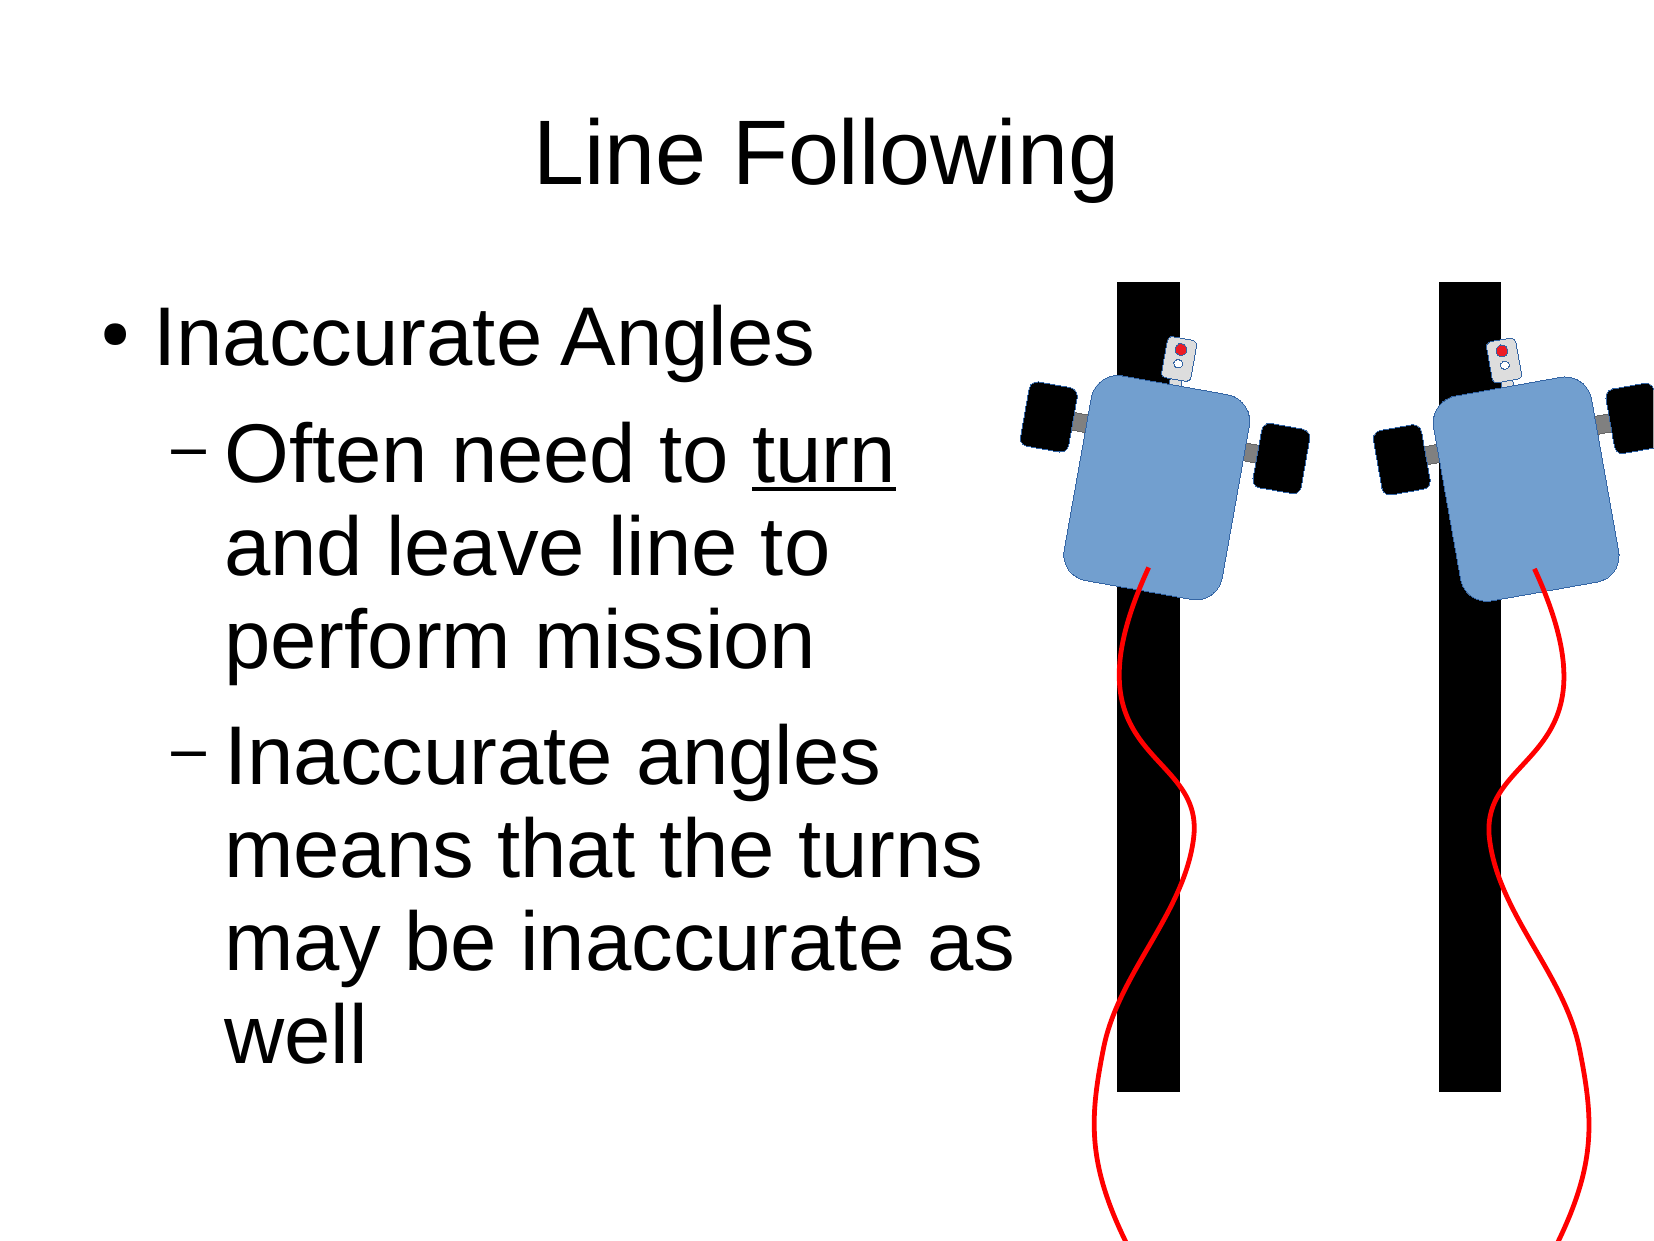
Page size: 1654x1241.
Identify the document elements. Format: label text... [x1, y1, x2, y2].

text_box [1020, 336, 1310, 600]
text_box [1373, 338, 1654, 602]
title Line Following [82, 49, 1571, 257]
list Inaccurate Angles Often need to turn and leave line to perform mission Inaccurate angles means that the turns may be inaccurate as well [82, 290, 1051, 1186]
